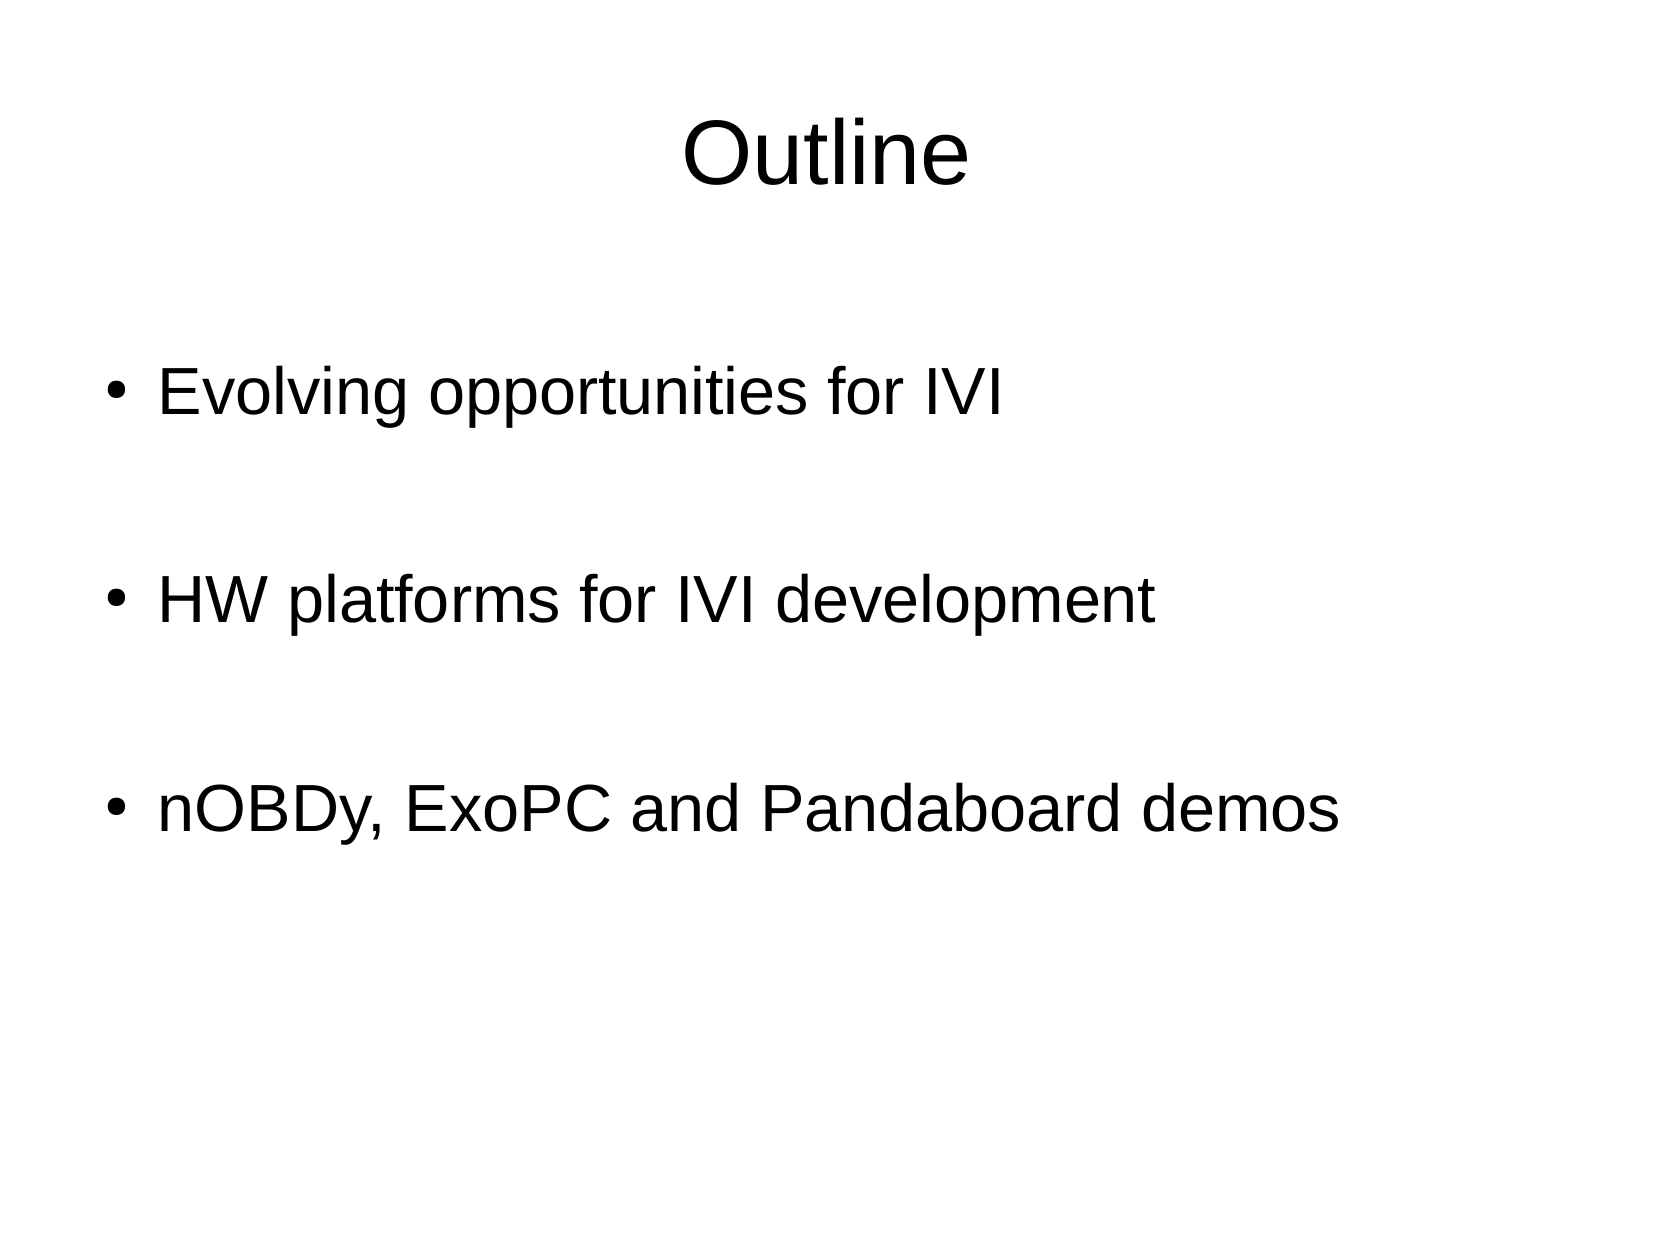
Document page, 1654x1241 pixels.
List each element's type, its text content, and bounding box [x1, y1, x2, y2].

list Evolving opportunities for IVI HW platforms for IVI development nOBDy, ExoPC and Pandaboard demos [86, 353, 1576, 1029]
title Outline [82, 49, 1571, 257]
